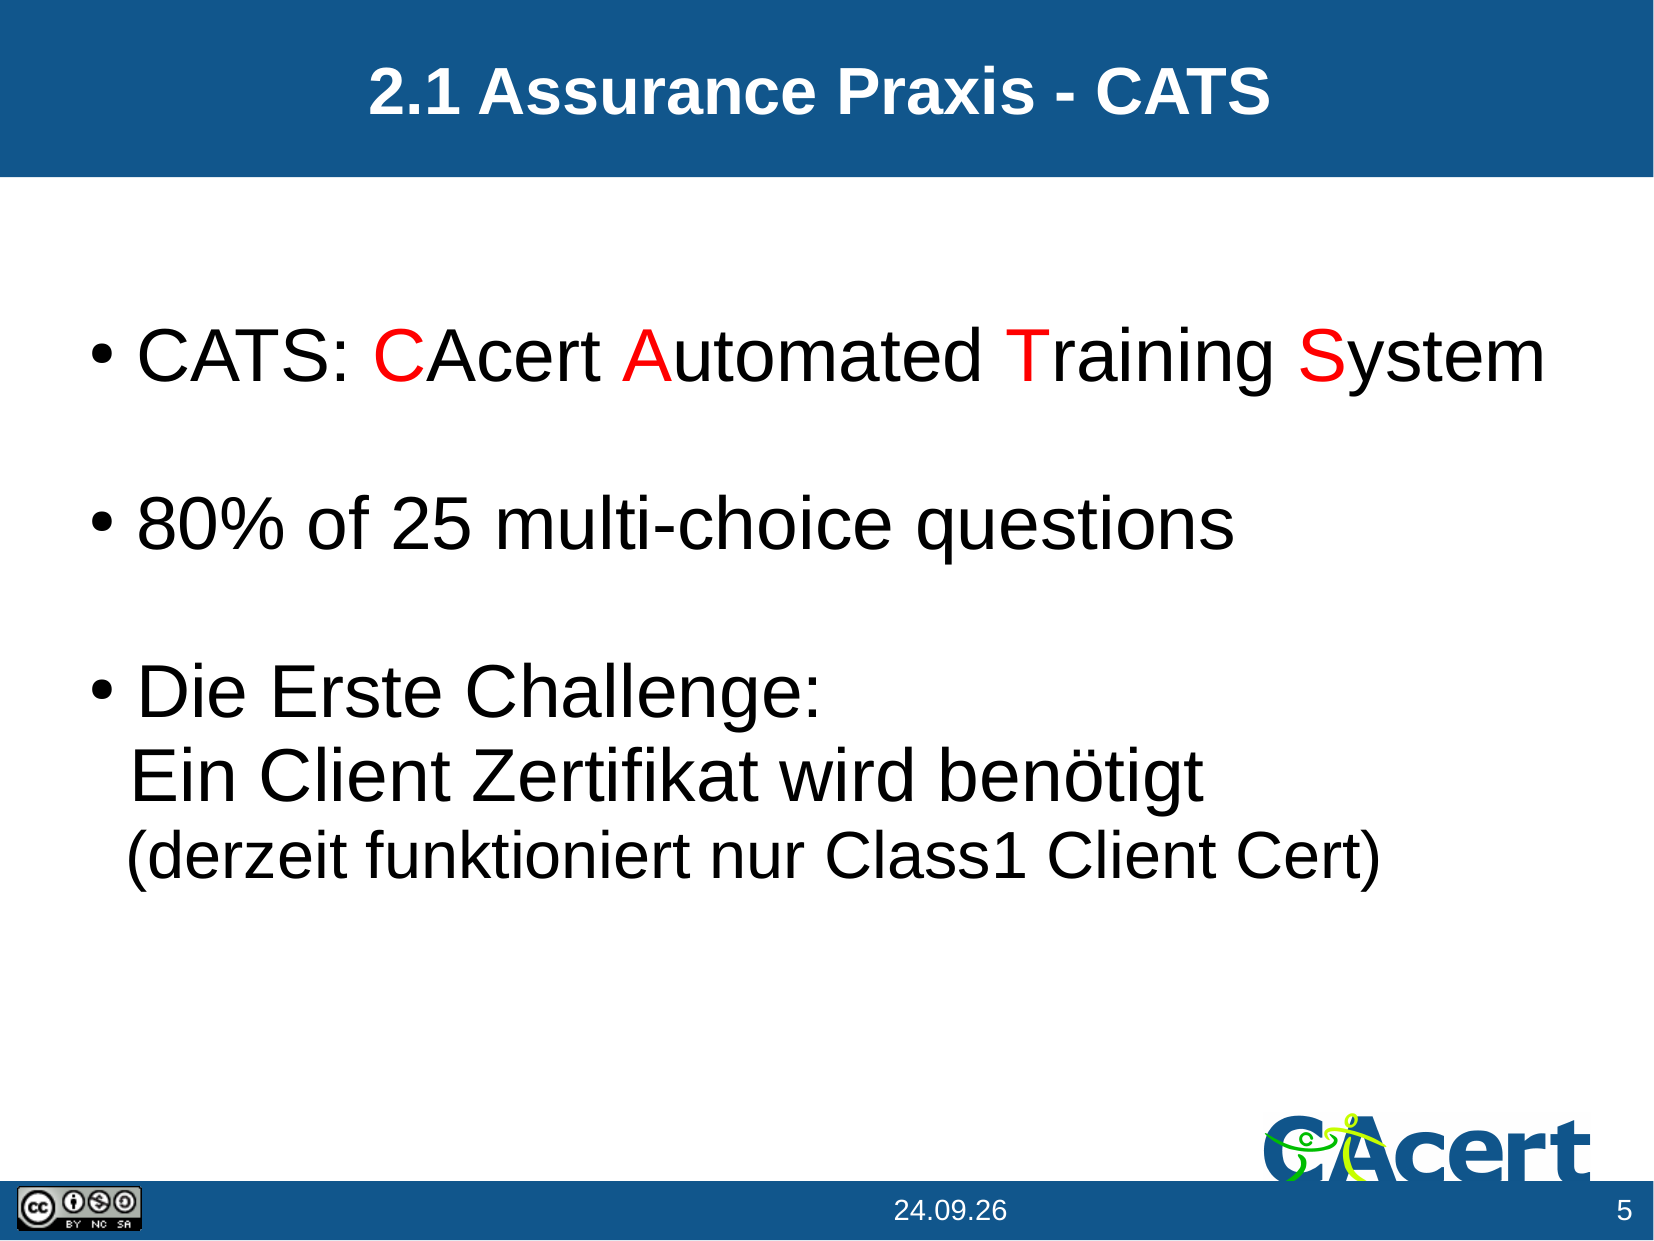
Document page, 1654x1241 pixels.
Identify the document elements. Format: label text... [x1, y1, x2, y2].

picture [1263, 1112, 1591, 1181]
picture [17, 1186, 142, 1231]
subtitle CATS: CAcert Automated Training System 80% of 25 multi-choice questions Die Erste Challenge: Ein Client Zertifikat wird benötigt (derzeit funktioniert nur Class1 Client Cert) [88, 248, 1577, 977]
title 2.1 Assurance Praxis - CATS [76, 17, 1565, 166]
